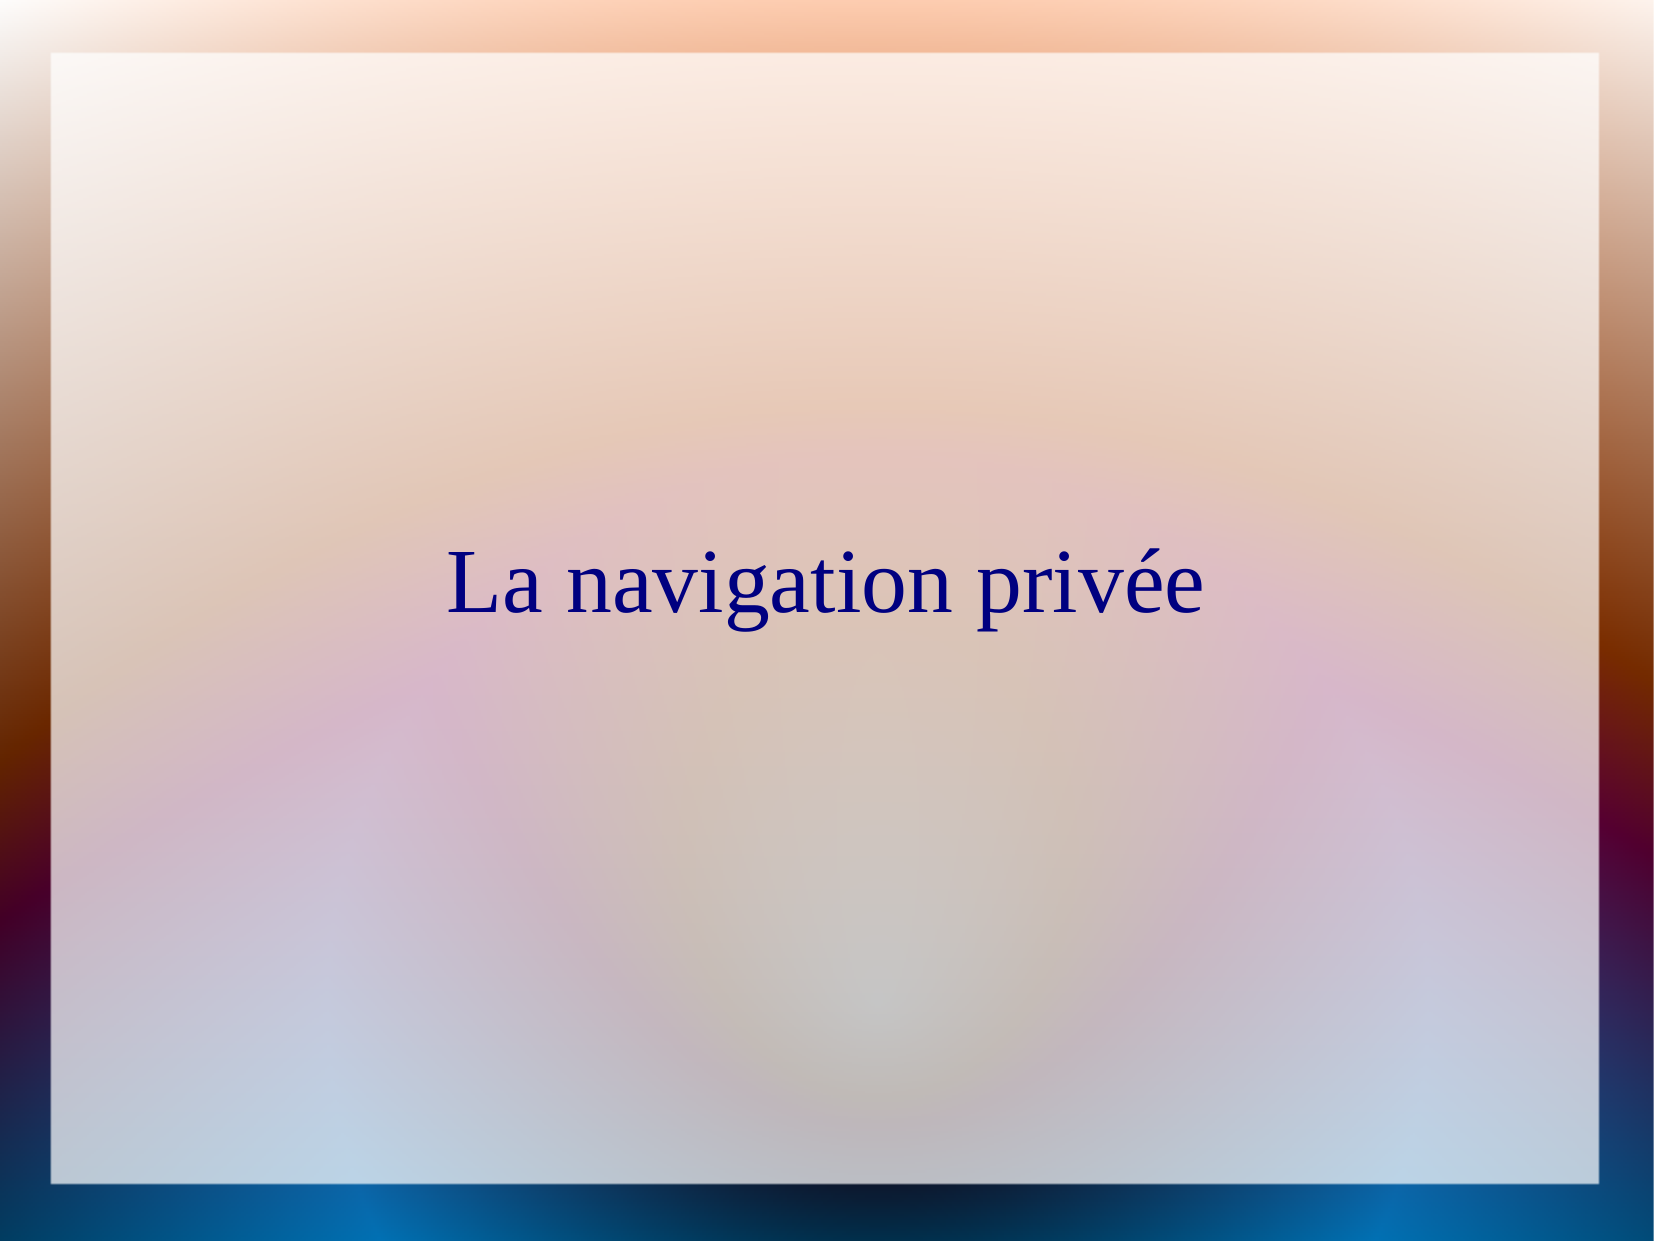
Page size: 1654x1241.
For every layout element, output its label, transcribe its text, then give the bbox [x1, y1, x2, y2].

title La navigation privée [82, 477, 1571, 686]
picture [0, 0, 1654, 1241]
